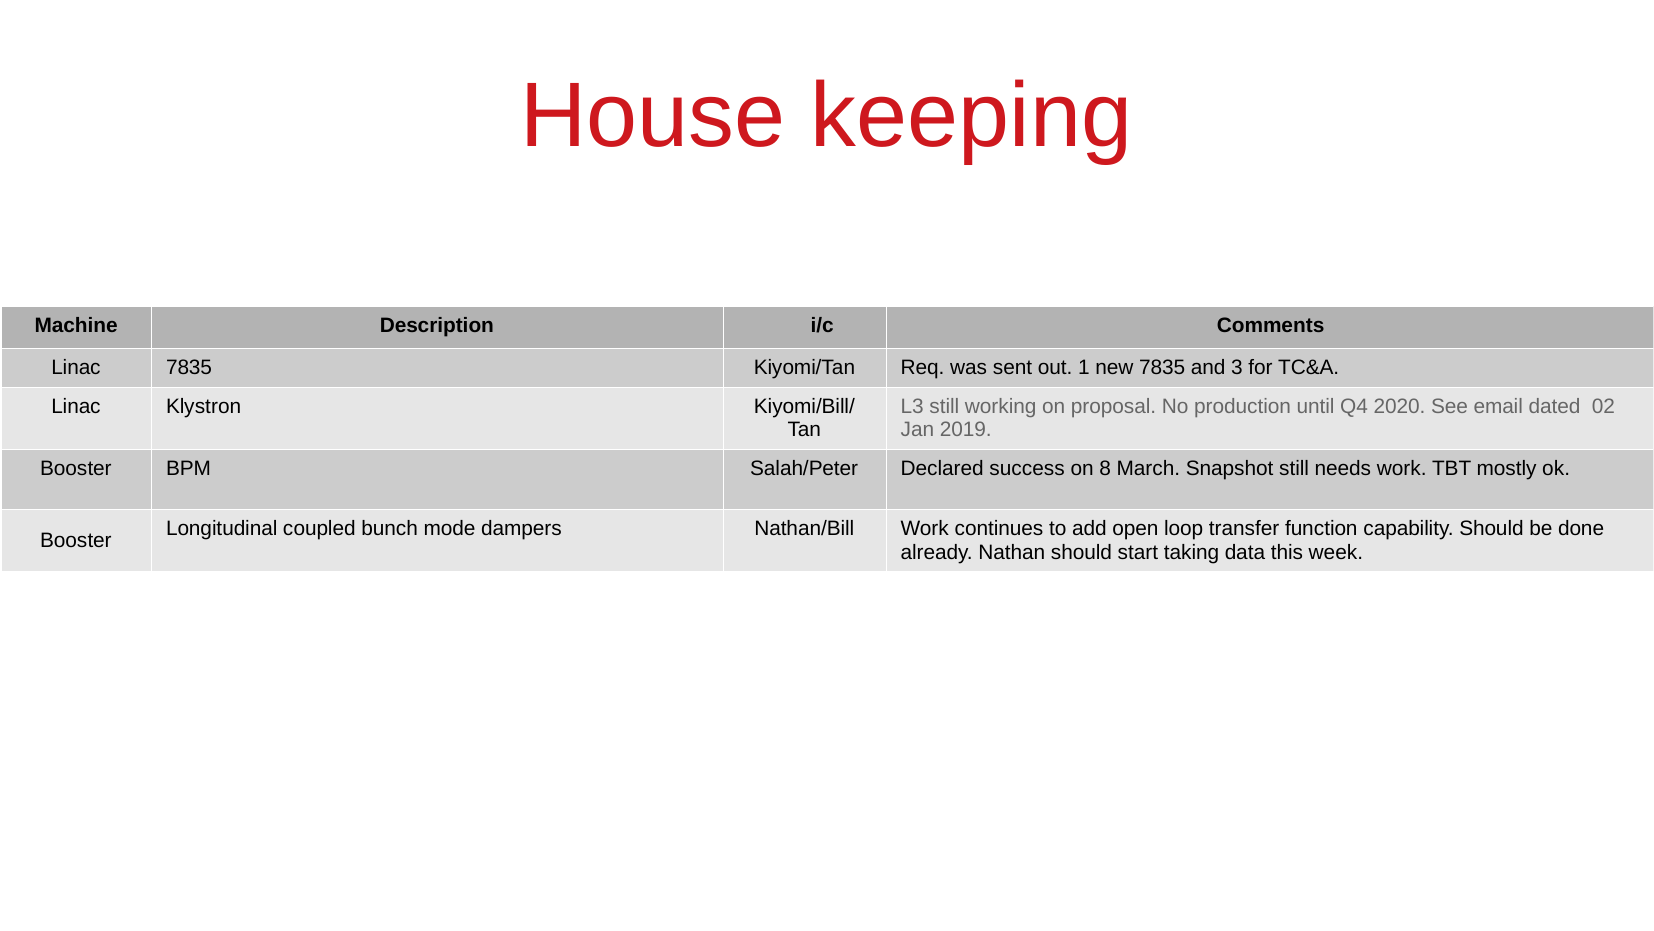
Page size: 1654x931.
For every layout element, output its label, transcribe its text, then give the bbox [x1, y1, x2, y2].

table_header i/c [724, 307, 886, 348]
table_cell Nathan/Bill [724, 510, 886, 571]
table_cell Req. was sent out. 1 new 7835 and 3 for TC&A. [887, 349, 1654, 387]
table_cell L3 still working on proposal. No production until Q4 2020. See email dated 02 Jan 2019. [887, 388, 1654, 449]
table_cell 7835 [152, 349, 723, 387]
table_cell Kiyomi/Bill/Tan [724, 388, 886, 449]
table_header Description [152, 307, 723, 348]
table_header Comments [887, 307, 1654, 348]
table_header Machine [2, 307, 151, 348]
table_cell Linac [2, 388, 151, 449]
title House keeping [82, 37, 1571, 193]
table_cell Work continues to add open loop transfer function capability. Should be done already. Nathan should start taking data this week. [887, 510, 1654, 571]
table_cell Declared success on 8 March. Snapshot still needs work. TBT mostly ok. [887, 450, 1654, 509]
table_cell Longitudinal coupled bunch mode dampers [152, 510, 723, 571]
table_cell Klystron [152, 388, 723, 449]
table_cell BPM [152, 450, 723, 509]
table_cell Salah/Peter [724, 450, 886, 509]
table_cell Linac [2, 349, 151, 387]
table_cell Booster [2, 510, 151, 571]
table_cell Kiyomi/Tan [724, 349, 886, 387]
table_cell Booster [2, 450, 151, 509]
